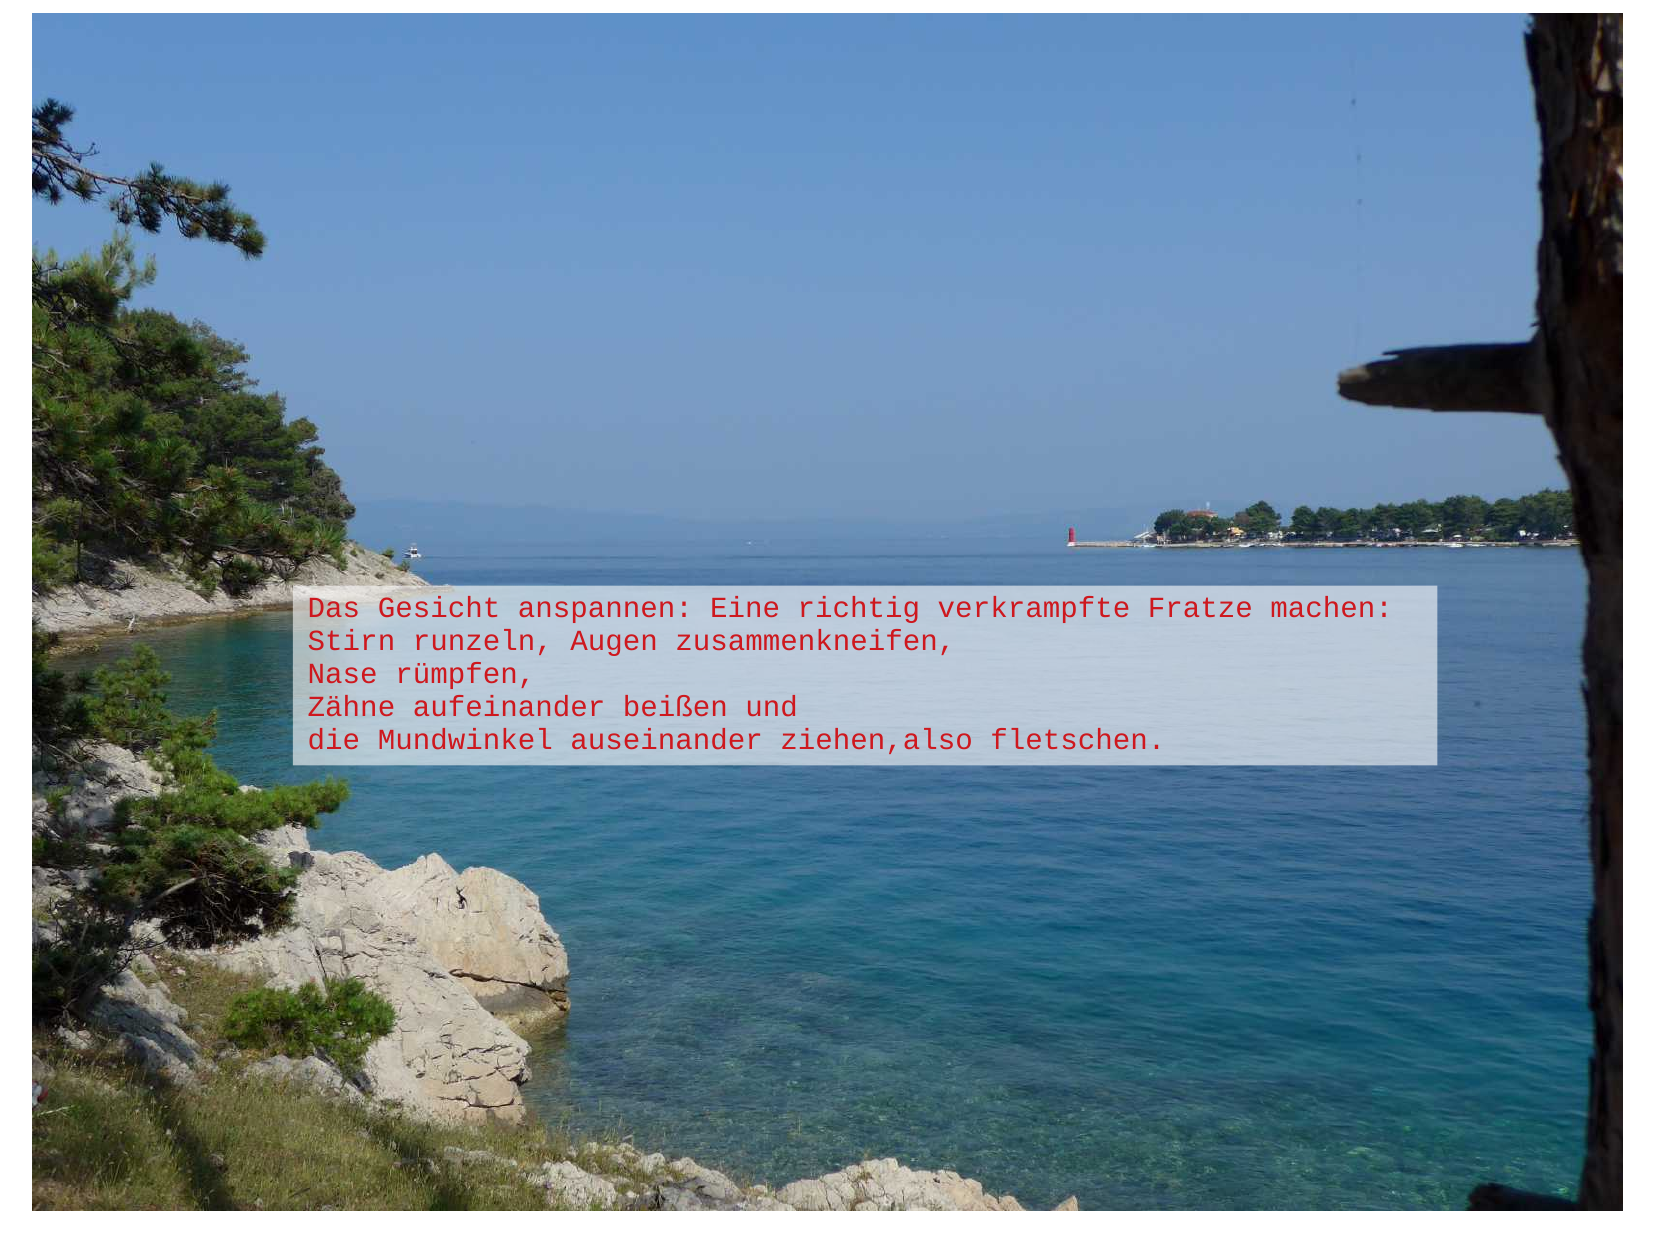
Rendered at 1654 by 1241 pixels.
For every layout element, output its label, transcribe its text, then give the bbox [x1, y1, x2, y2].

text_box Das Gesicht anspannen: Eine richtig verkrampfte Fratze machen: Stirn runzeln, Augen zusammenkneifen, Nase rümpfen, Zähne aufeinander beißen und die Mundwinkel auseinander ziehen,also fletschen. [292, 585, 1438, 766]
picture [32, 13, 1623, 1211]
